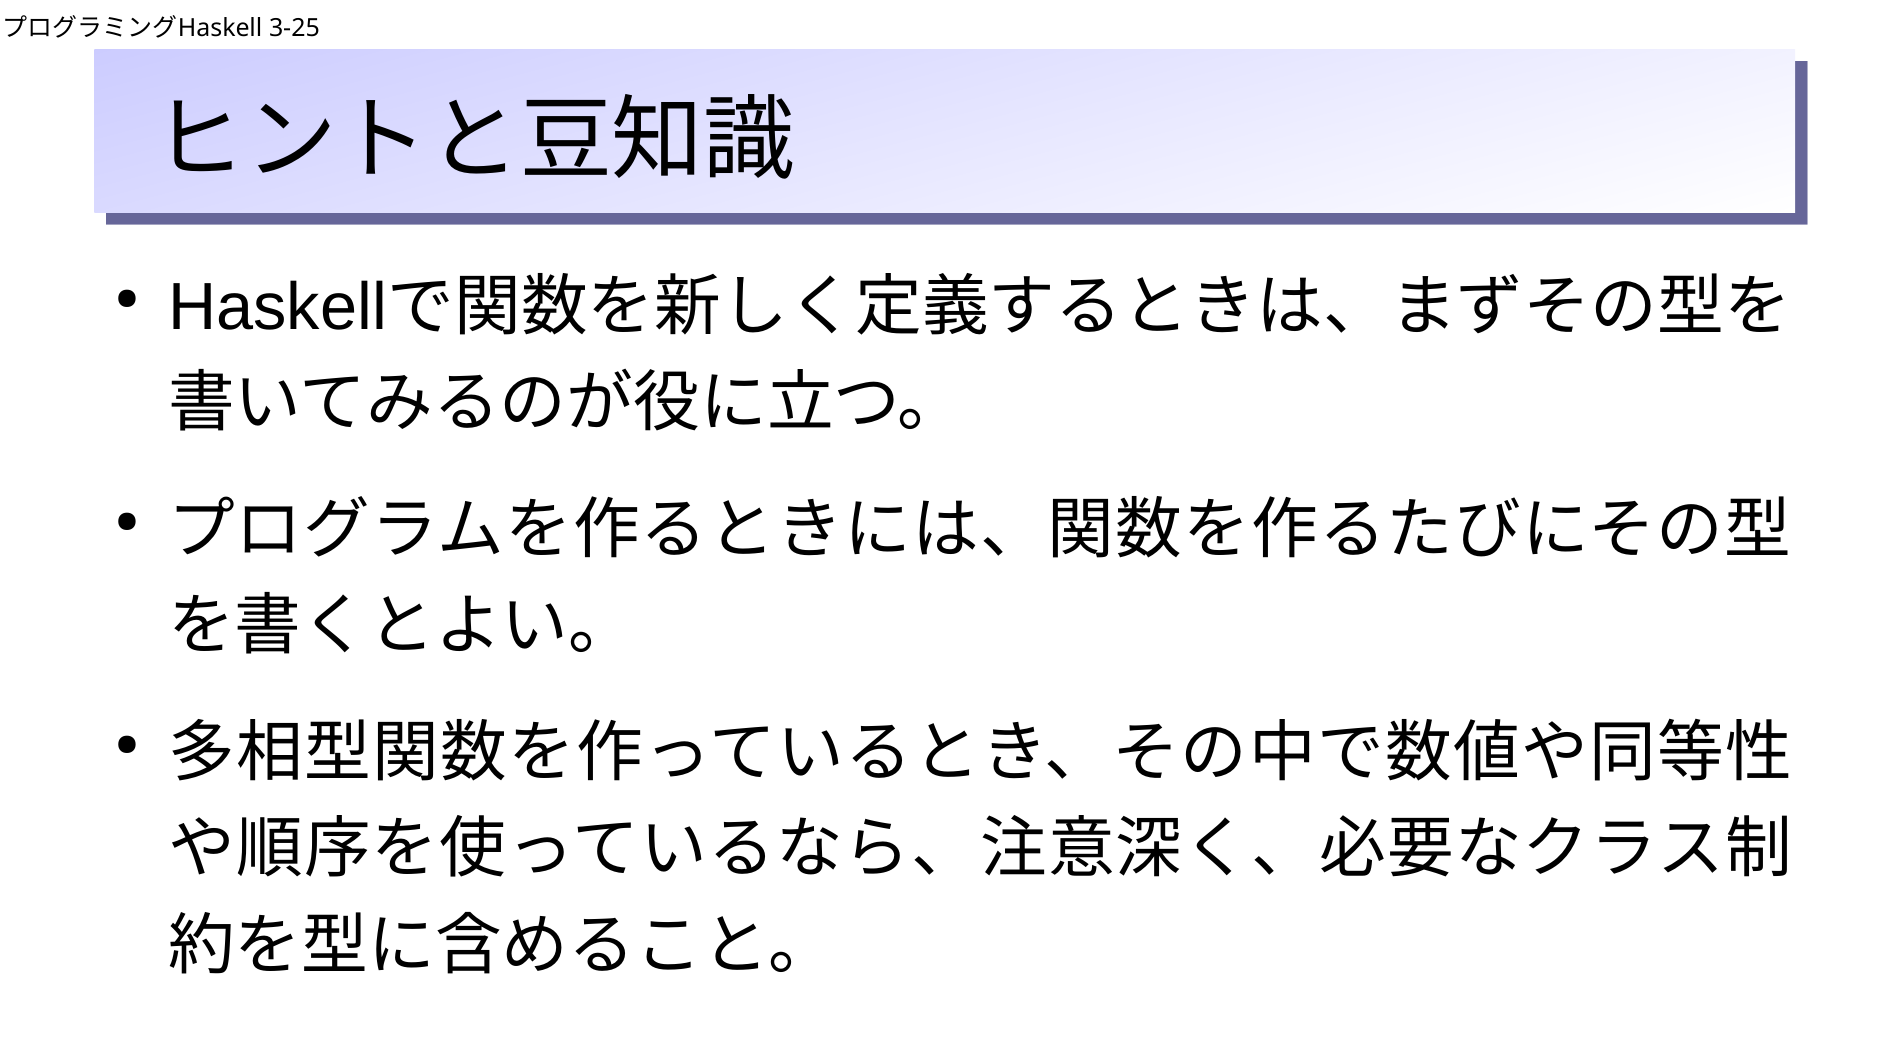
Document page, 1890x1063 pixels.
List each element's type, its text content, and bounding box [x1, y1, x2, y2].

title ヒントと豆知識 [94, 49, 1796, 213]
list Haskellで関数を新しく定義するときは、まずその型を書いてみるのが役に立つ。 プログラムを作るときには、関数を作るたびにその型を書くとよい。 多相型関数を作っているとき、その中で数値や同等性や順序を使っているなら、注意深く、必要なクラス制約を型に含めること。 [94, 248, 1796, 789]
